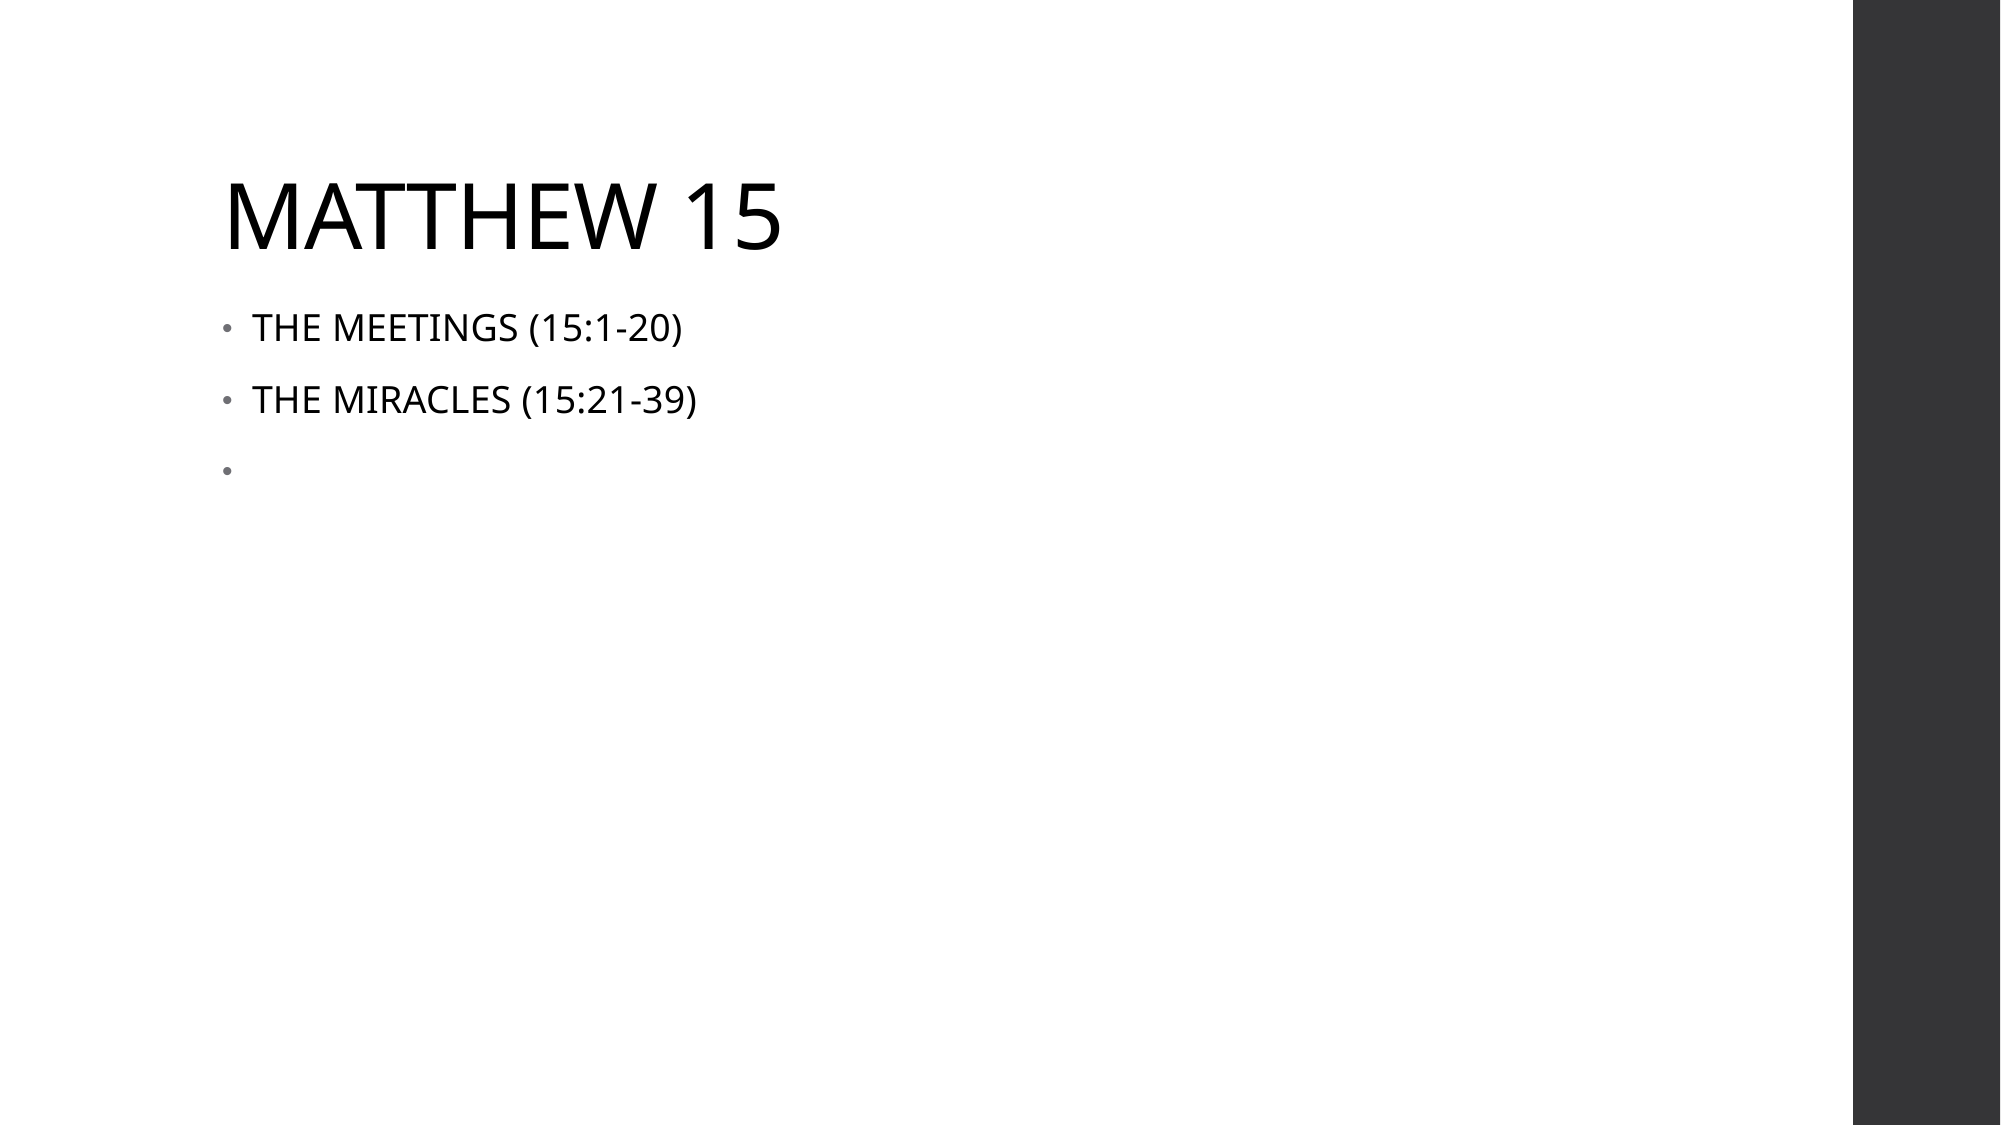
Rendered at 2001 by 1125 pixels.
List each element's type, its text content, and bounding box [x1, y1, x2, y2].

list THE MEETINGS (15:1-20) THE MIRACLES (15:21-39) [206, 299, 1617, 1014]
title MATTHEW 15 [206, 60, 1797, 278]
